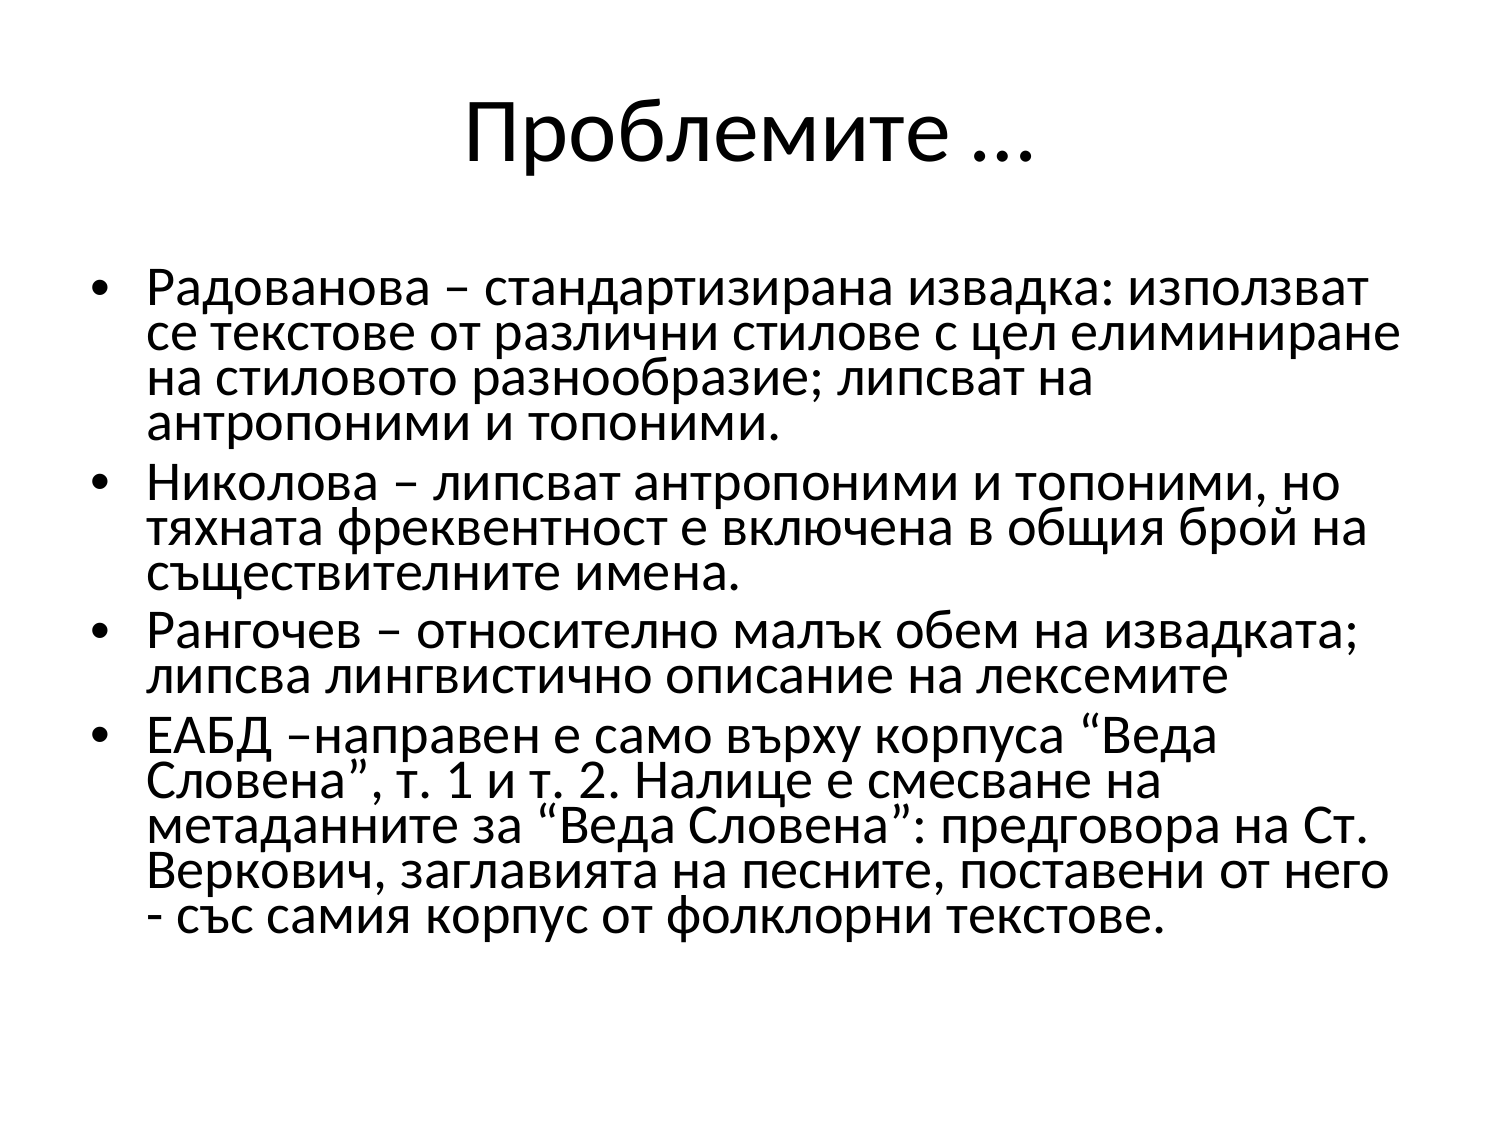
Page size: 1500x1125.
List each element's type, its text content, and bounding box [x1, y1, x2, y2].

title Проблемите … [75, 45, 1426, 233]
list Радованова – стандартизирана извадка: използват се текстове от различни стилове с цел елиминиране на стиловото разнообразие; липсват на антропоними и топоними. Николова – липсват антропоними и топоними, но тяхната фреквентност е включена в общия брой на съществителните имена. Рангочев – относително малък обем на извадката; липсва лингвистично описание на лексемите ЕАБД –направен е само върху корпуса “Веда Словена”, т. 1 и т. 2. Налице е смесване на метаданните за “Веда Словена”: предговора на Ст. Веркович, заглавията на песните, поставени от него - със самия корпус от фолклорни текстове. [75, 262, 1426, 1125]
